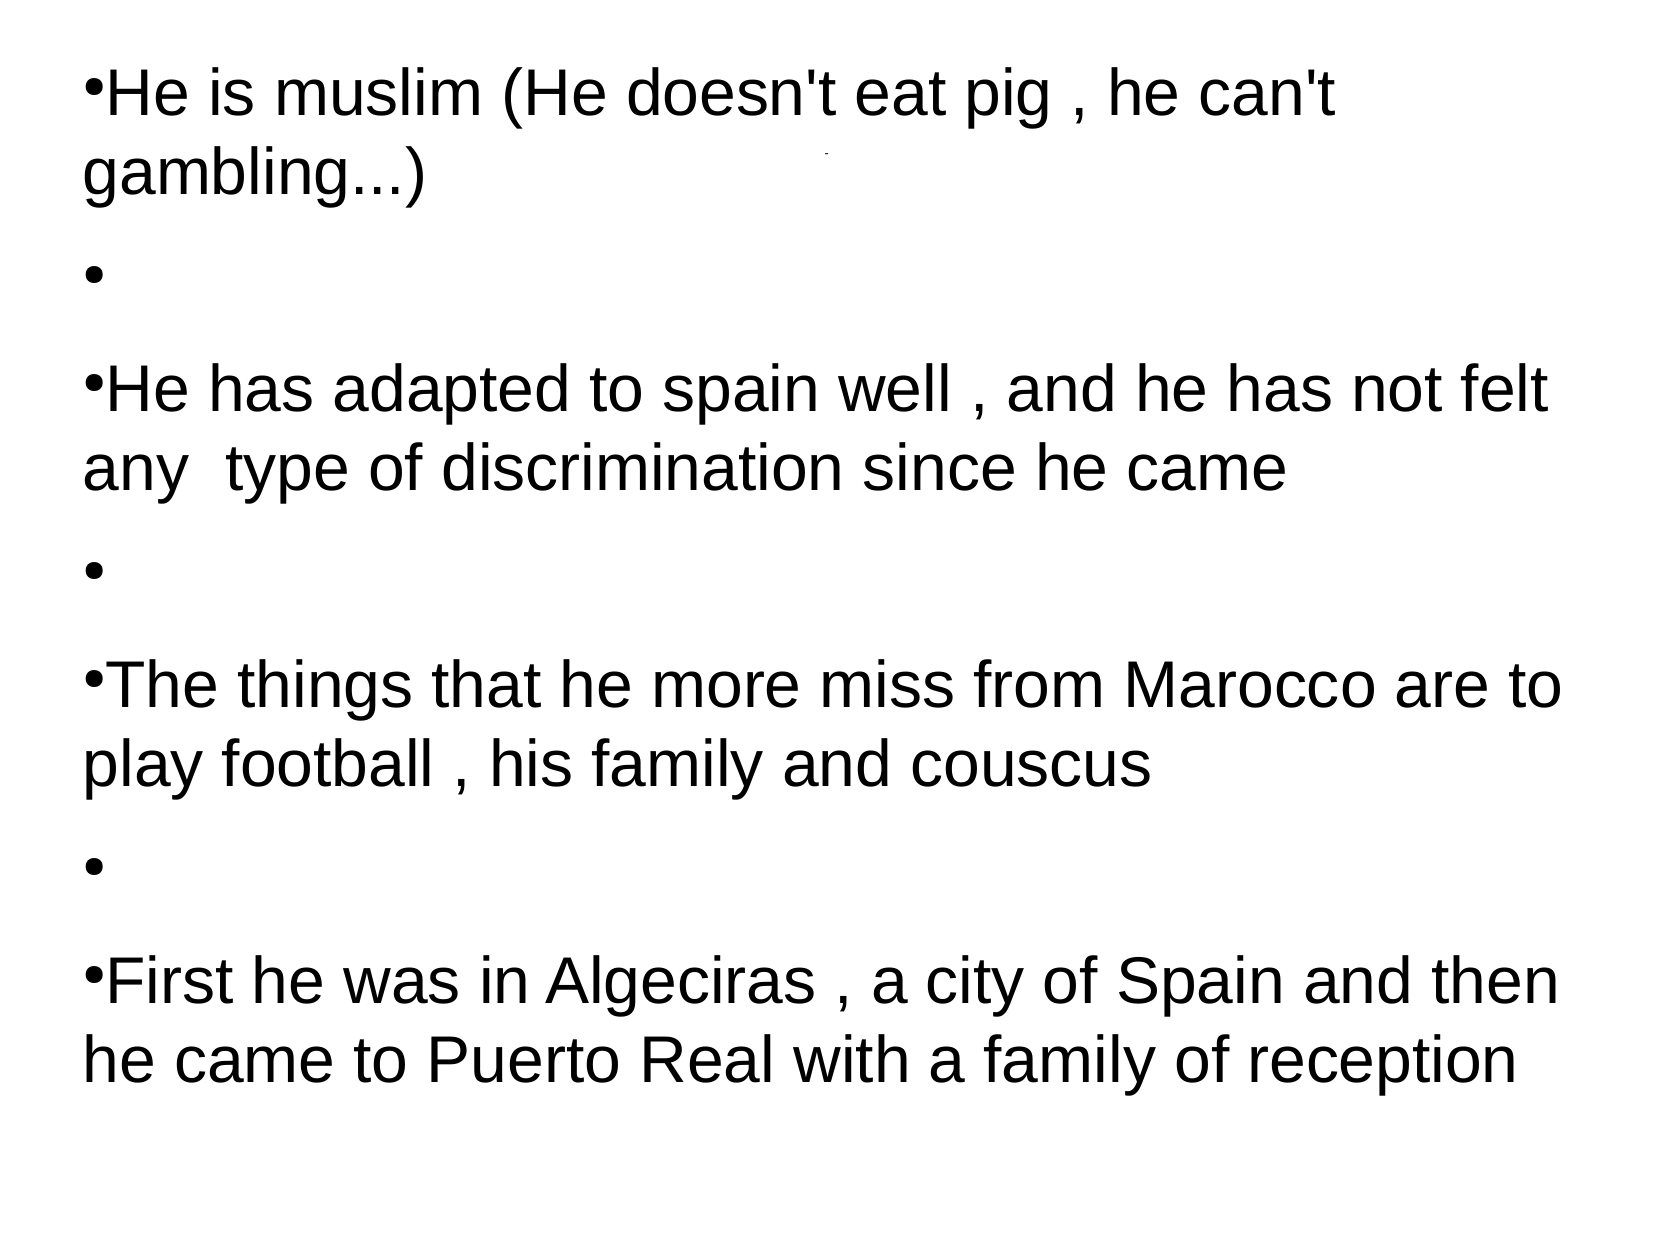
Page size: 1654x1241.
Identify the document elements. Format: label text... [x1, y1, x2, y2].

list He is muslim (He doesn't eat pig , he can't gambling...) He has adapted to spain well , and he has not felt any type of discrimination since he came The things that he more miss from Marocco are to play football , his family and couscus First he was in Algeciras , a city of Spain and then he came to Puerto Real with a family of reception [82, 49, 1571, 1124]
